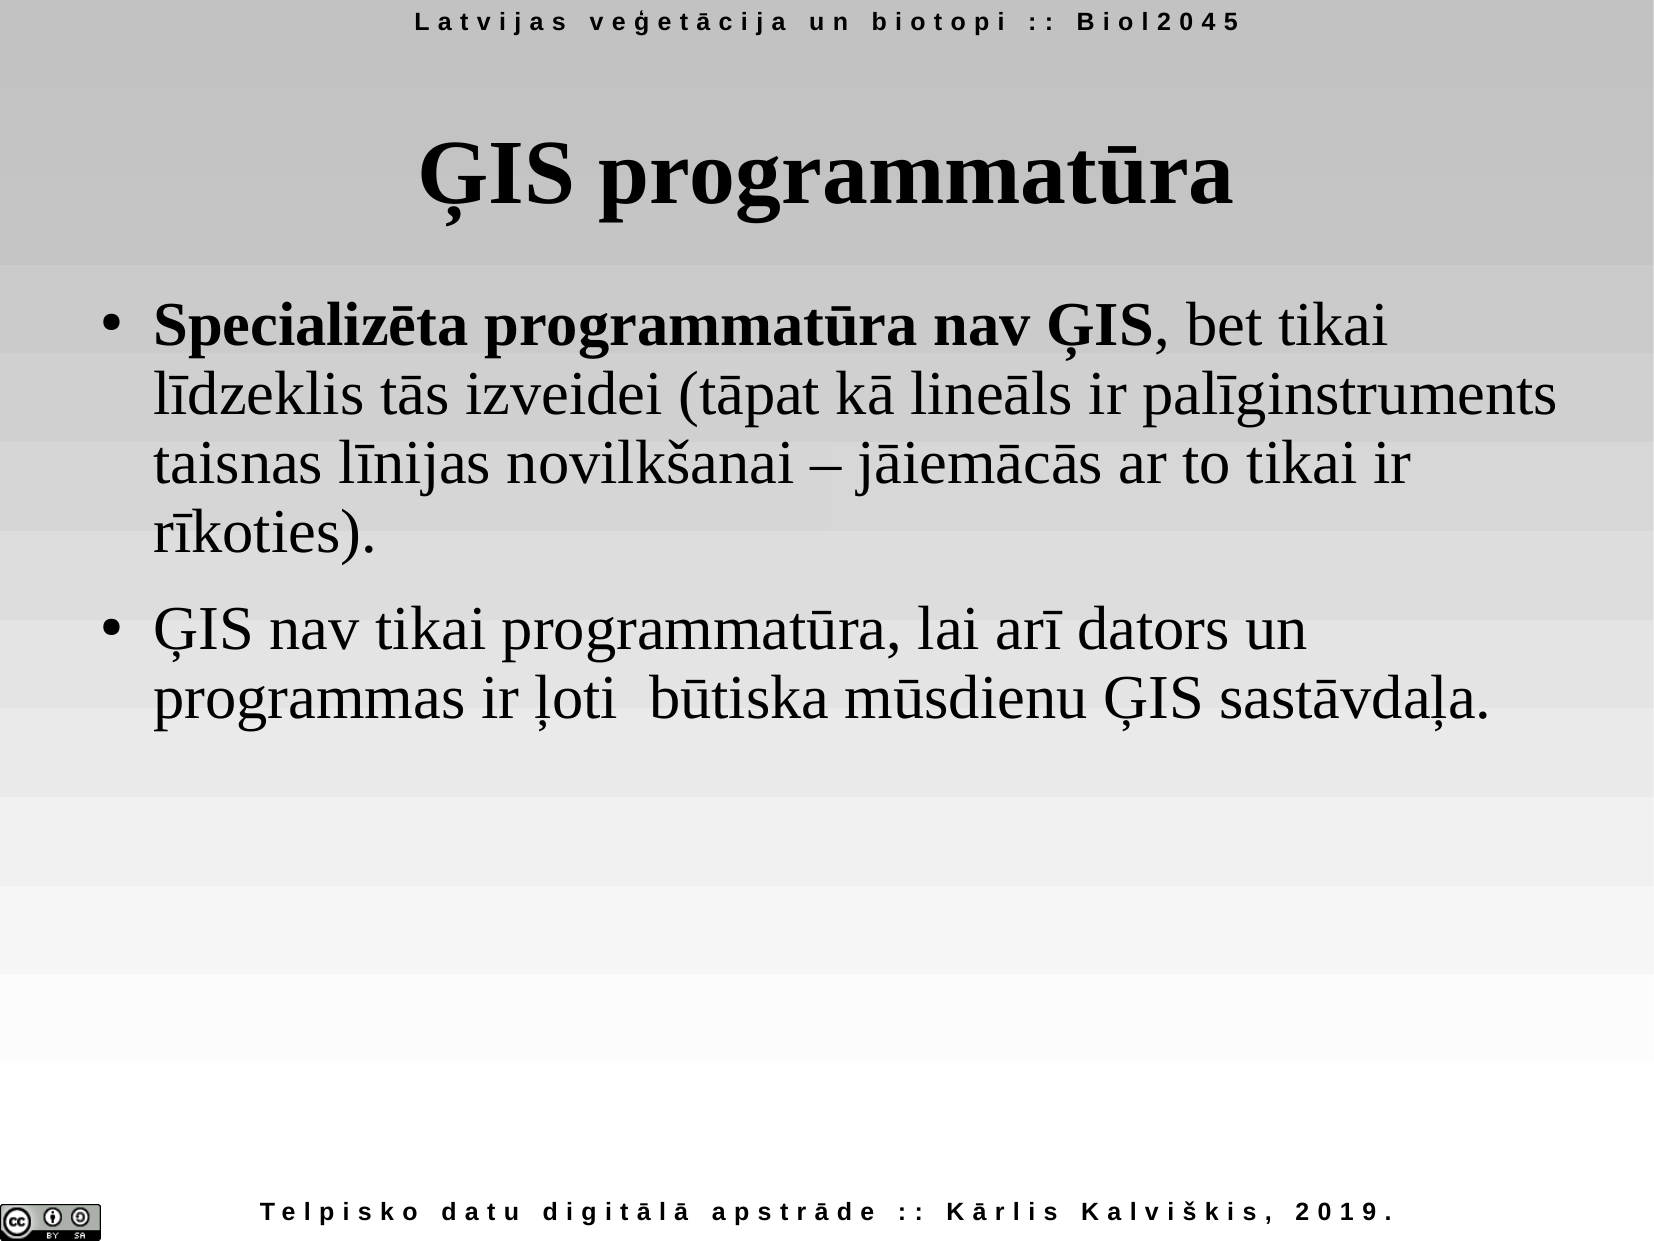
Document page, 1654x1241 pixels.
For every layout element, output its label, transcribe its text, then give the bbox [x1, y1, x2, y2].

title ĢIS programmatūra [29, 49, 1625, 296]
picture [0, 0, 1654, 1241]
list Specializēta programmatūra nav ĢIS, bet tikai līdzeklis tās izveidei (tāpat kā lineāls ir palīginstruments taisnas līnijas novilkšanai – jāiemācās ar to tikai ir rīkoties). ĢIS nav tikai programmatūra, lai arī dators un programmas ir ļoti būtiska mūsdienu ĢIS sastāvdaļa. [82, 289, 1571, 1113]
